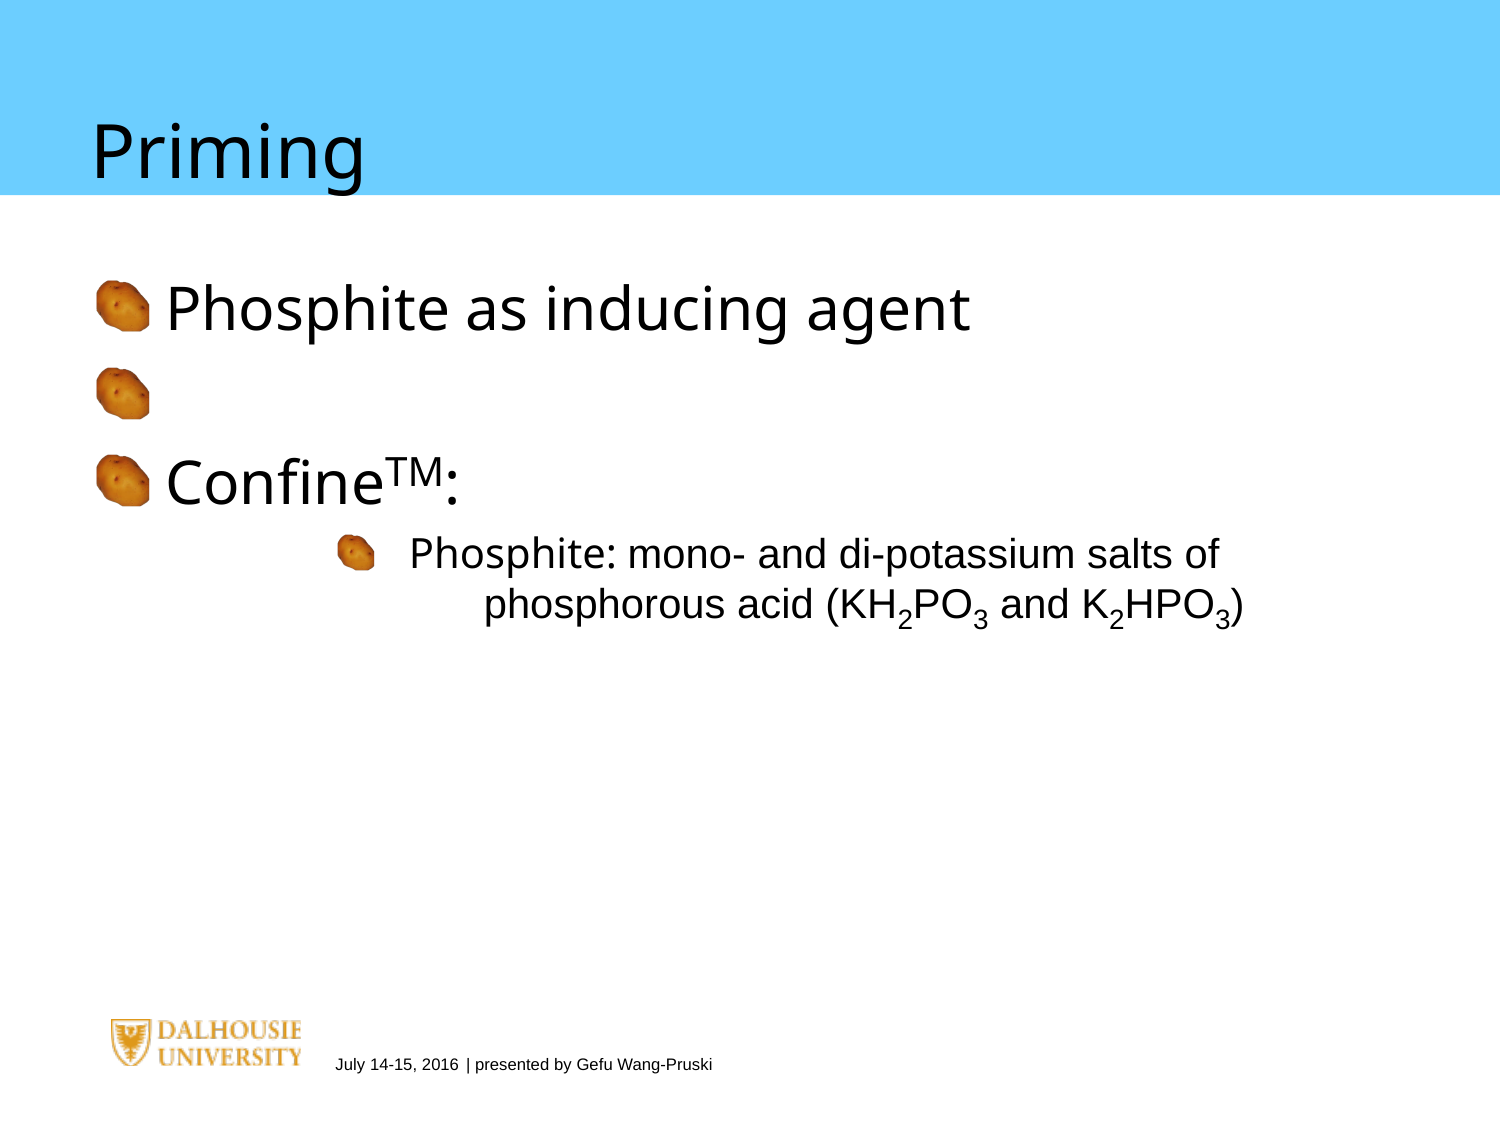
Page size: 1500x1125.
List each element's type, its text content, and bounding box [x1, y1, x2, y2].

list Phosphite as inducing agent ConfineTM: Phosphite: mono- and di-potassium salts of phosphorous acid (KH2PO3 and K2HPO3) [75, 262, 1426, 1005]
title Priming [75, 95, 1426, 233]
